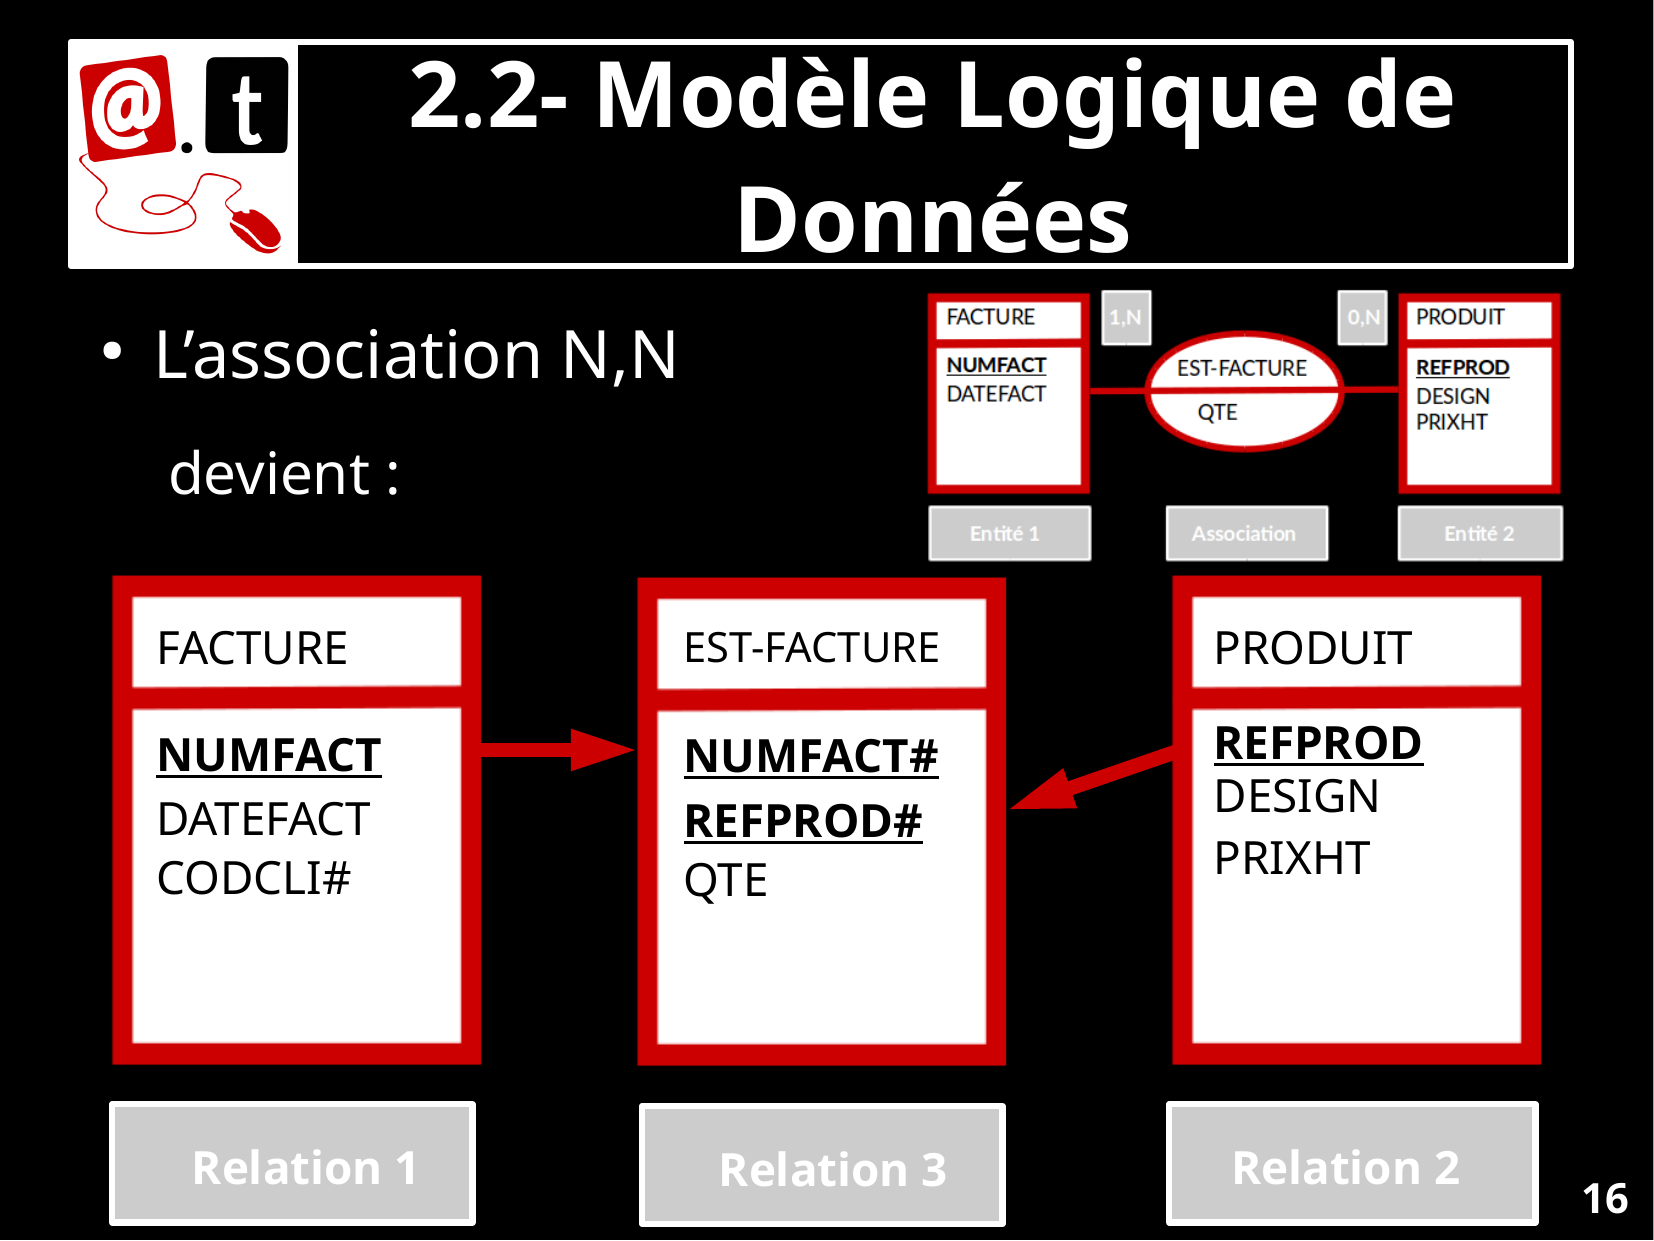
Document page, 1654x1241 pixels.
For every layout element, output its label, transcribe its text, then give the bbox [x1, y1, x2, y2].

text_box DATEFACT [141, 779, 449, 838]
text_box Relation 2 [1216, 1127, 1483, 1211]
text_box FACTURE [141, 608, 449, 691]
text_box EST-FACTURE [668, 609, 976, 693]
text_box DESIGN PRIXHT [1198, 755, 1506, 881]
text_box QTE [668, 840, 976, 923]
text_box PRODUIT [1198, 608, 1506, 691]
text_box REFPROD [1198, 702, 1506, 755]
text_box [642, 1105, 1003, 1225]
list L’association N,N [82, 307, 921, 461]
text_box CODCLI# [141, 838, 449, 922]
picture [72, 43, 292, 266]
text_box NUMFACT# [668, 716, 976, 781]
text_box Relation 3 [704, 1129, 969, 1241]
text_box REFPROD# [668, 781, 976, 840]
picture [634, 283, 1571, 1070]
picture [109, 572, 485, 1069]
text_box Relation 1 [177, 1127, 438, 1241]
text_box NUMFACT [141, 714, 449, 779]
text_box [112, 1104, 473, 1223]
text_box devient : [153, 425, 485, 511]
title 2.2- Modèle Logique de Données [295, 41, 1571, 267]
text_box [1169, 1104, 1536, 1223]
